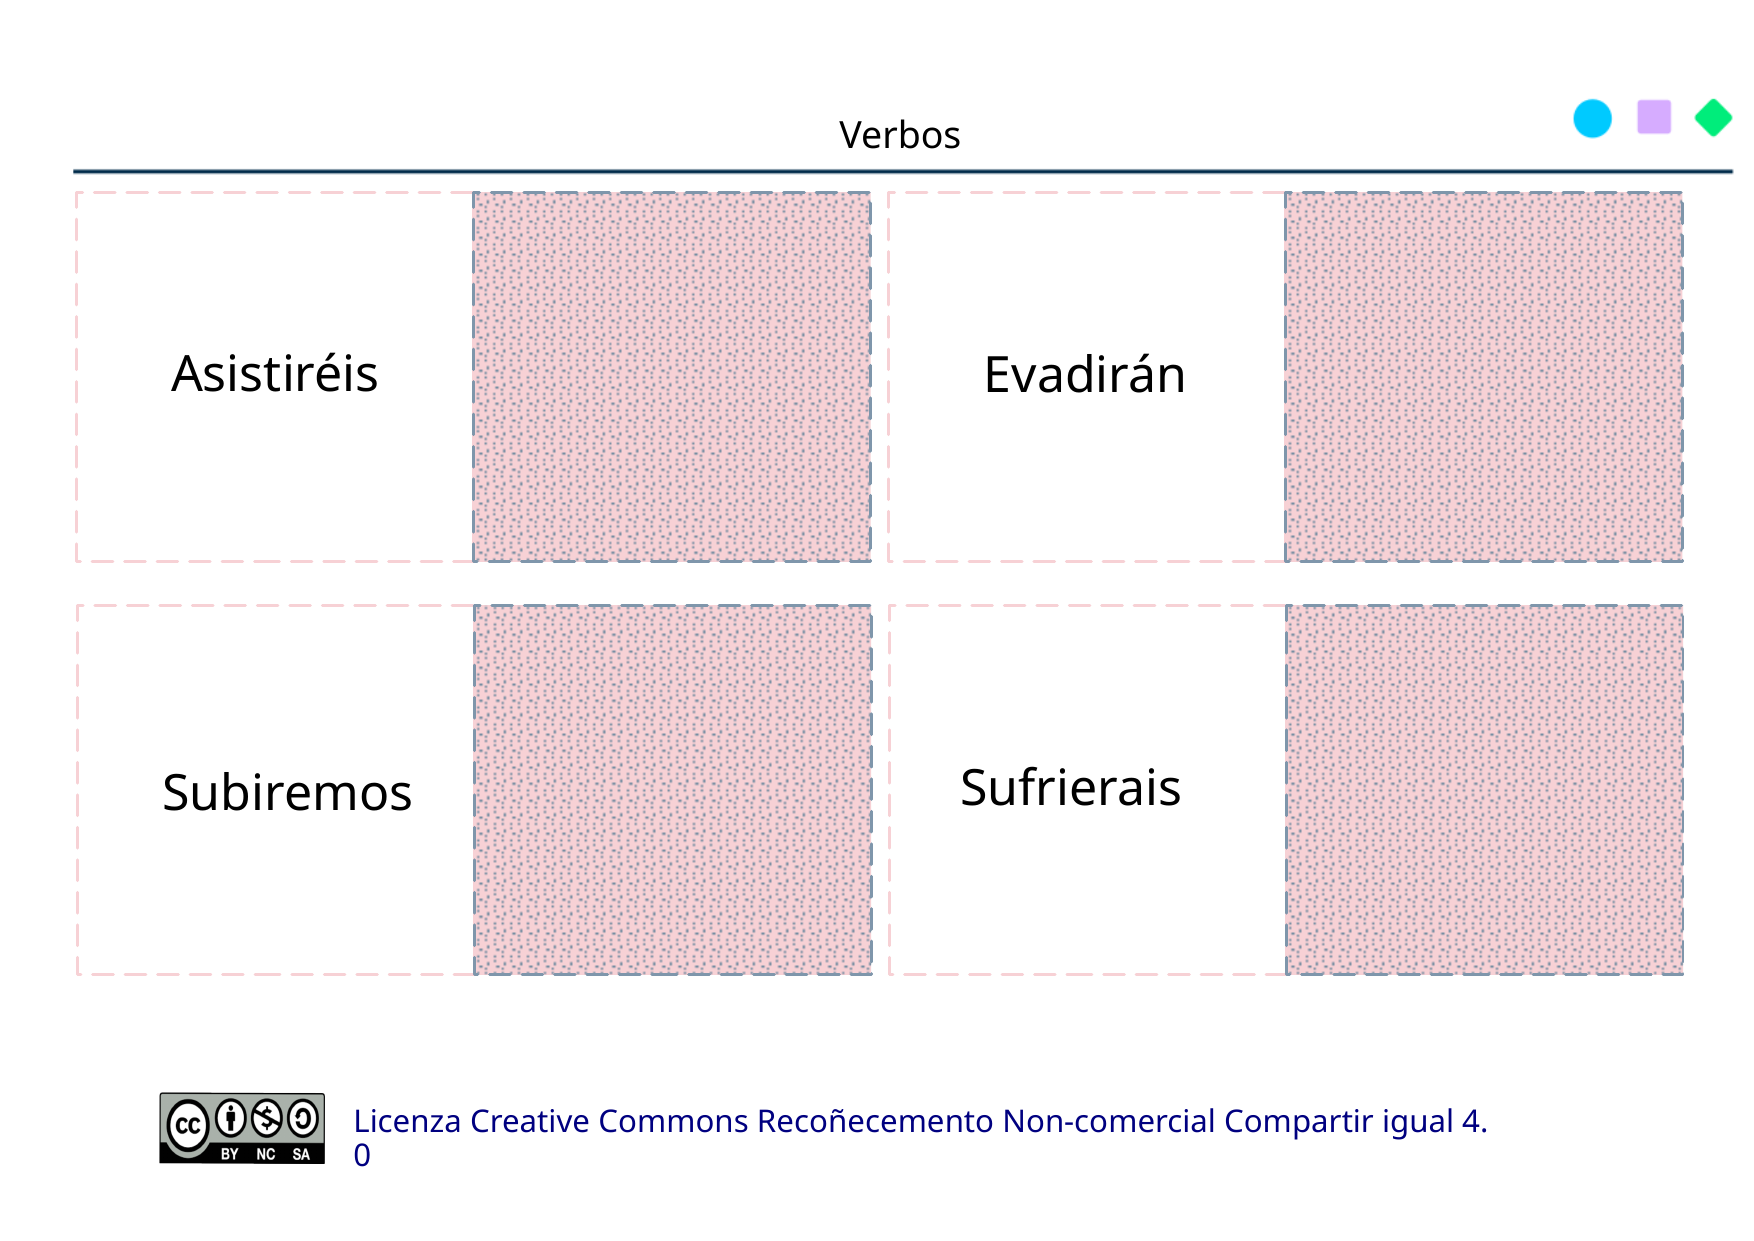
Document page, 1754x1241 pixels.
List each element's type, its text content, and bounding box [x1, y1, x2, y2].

text_box Subiremos [147, 750, 413, 841]
text_box Asistiréis [156, 330, 390, 422]
text_box [474, 605, 872, 975]
text_box [1286, 605, 1684, 975]
text_box [1285, 192, 1683, 562]
text_box Licenza Creative Commons Recoñecemento Non-comercial Compartir igual 4.0 [338, 1072, 1506, 1170]
text_box Evadirán [969, 331, 1230, 414]
text_box Sufrierais [945, 744, 1225, 827]
picture [159, 1092, 325, 1164]
picture [59, 70, 1743, 197]
text_box [473, 192, 871, 562]
